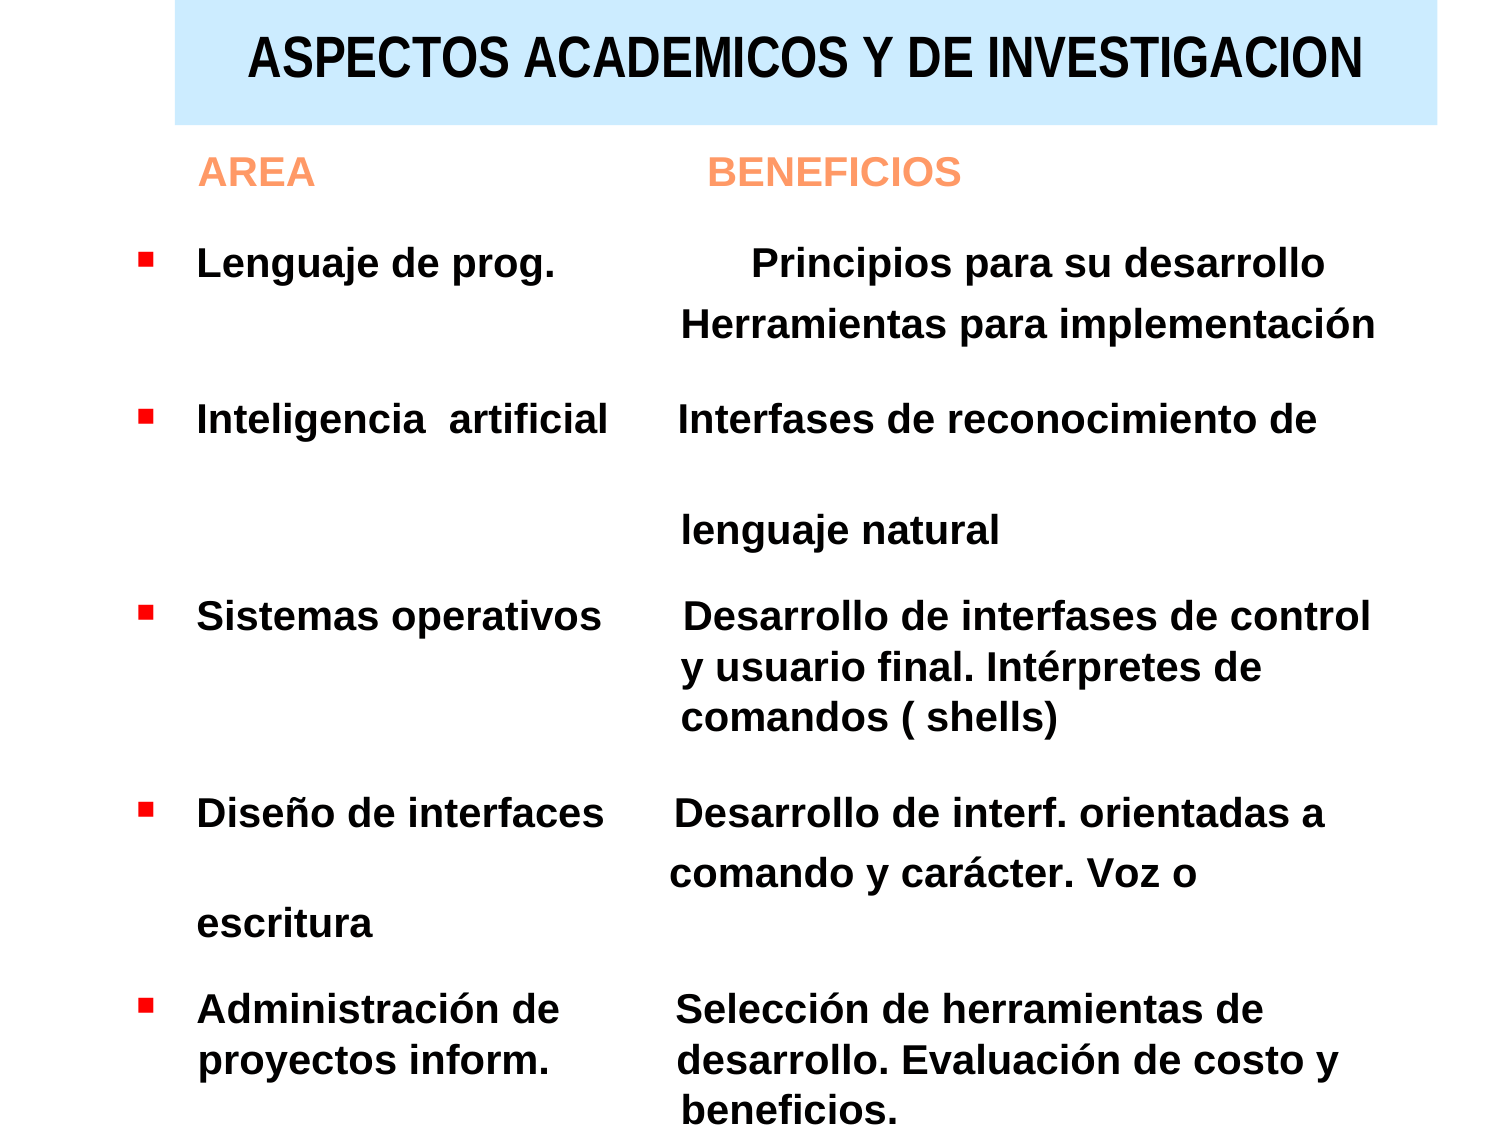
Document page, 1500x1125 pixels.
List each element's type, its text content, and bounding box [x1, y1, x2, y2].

list AREA BENEFICIOS Lenguaje de prog. Principios para su desarrollo Herramientas para implementación Inteligencia artificial Interfases de reconocimiento de lenguaje natural Sistemas operativos Desarrollo de interfases de control y usuario final. Intérpretes de comandos ( shells) Diseño de interfaces Desarrollo de interf. orientadas a comando y carácter. Voz o escritura Administración de Selección de herramientas de proyectos inform. desarrollo. Evaluación de costo y beneficios. [125, 137, 1401, 1125]
title ASPECTOS ACADEMICOS Y DE INVESTIGACION [174, 0, 1438, 126]
